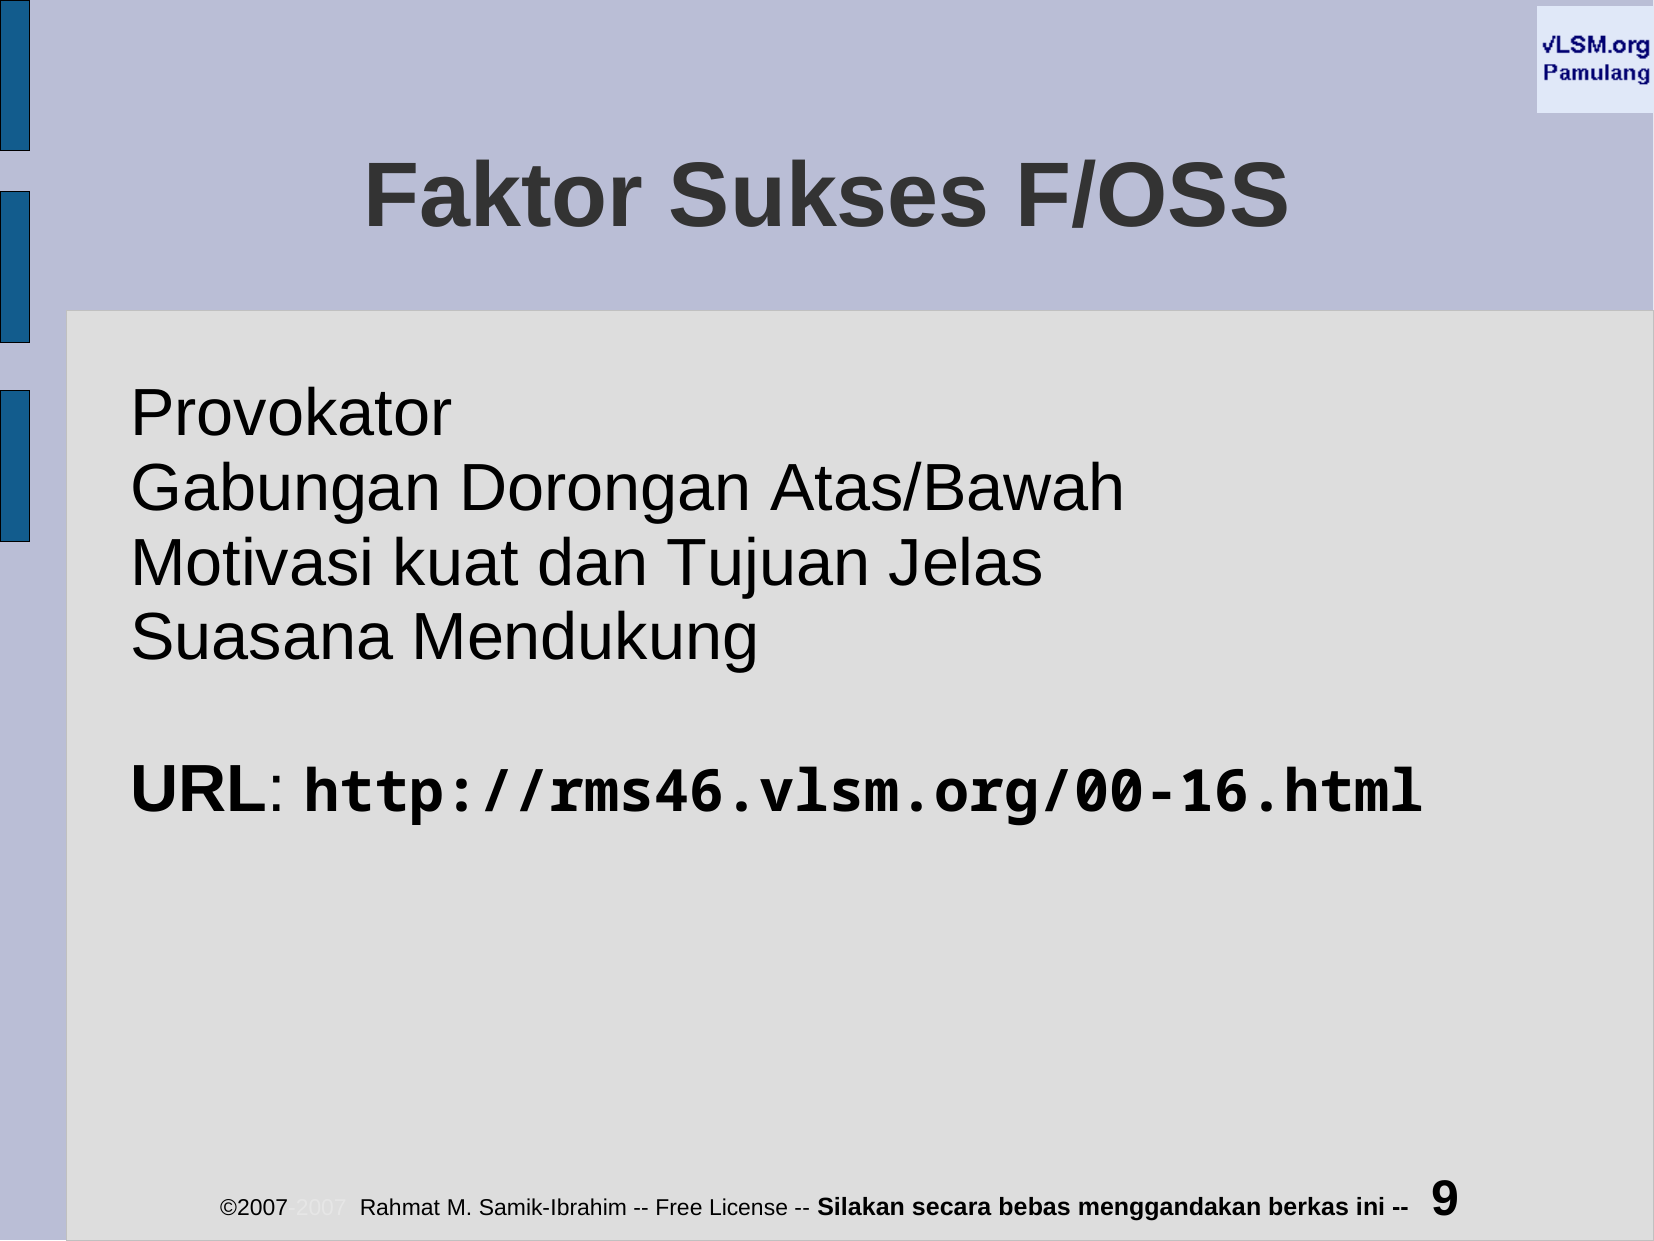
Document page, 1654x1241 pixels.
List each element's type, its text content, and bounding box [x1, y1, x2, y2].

picture [1537, 6, 1654, 113]
title Faktor Sukses F/OSS [121, 91, 1534, 299]
list Provokator Gabungan Dorongan Atas/Bawah Motivasi kuat dan Tujuan Jelas Suasana Mendukung URL: http://rms46.vlsm.org/00-16.html [112, 375, 1613, 901]
